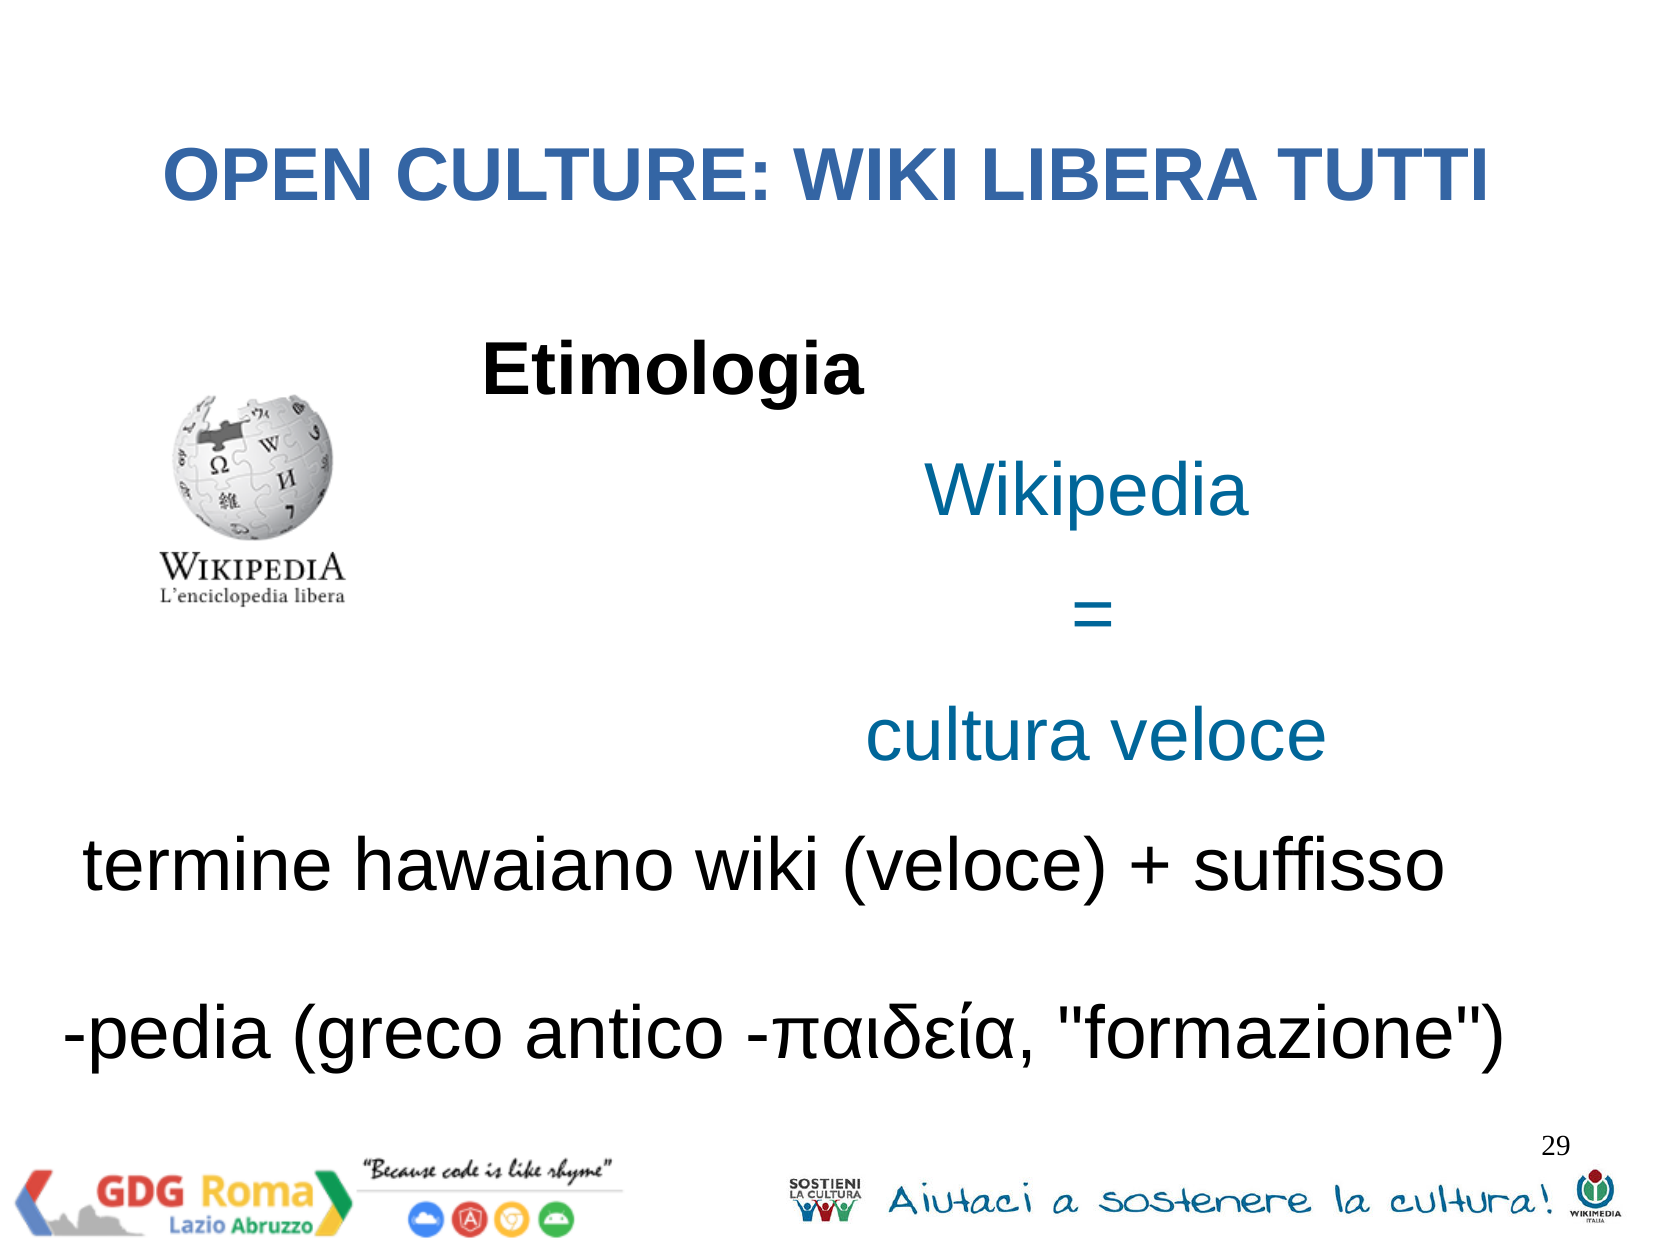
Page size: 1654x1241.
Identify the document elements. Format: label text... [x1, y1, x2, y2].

picture [772, 1163, 1648, 1233]
picture [147, 371, 359, 615]
title OPEN CULTURE: WIKI LIBERA TUTTI [11, 17, 1642, 249]
text_box Etimologia [431, 318, 916, 443]
text_box = [1056, 563, 1131, 663]
picture [11, 1155, 626, 1241]
text_box termine hawaiano wiki (veloce) + suffisso -pedia (greco antico -παιδεία, "formazione") [47, 814, 1630, 1111]
text_box cultura veloce [850, 685, 1344, 784]
text_box Wikipedia [909, 439, 1283, 539]
